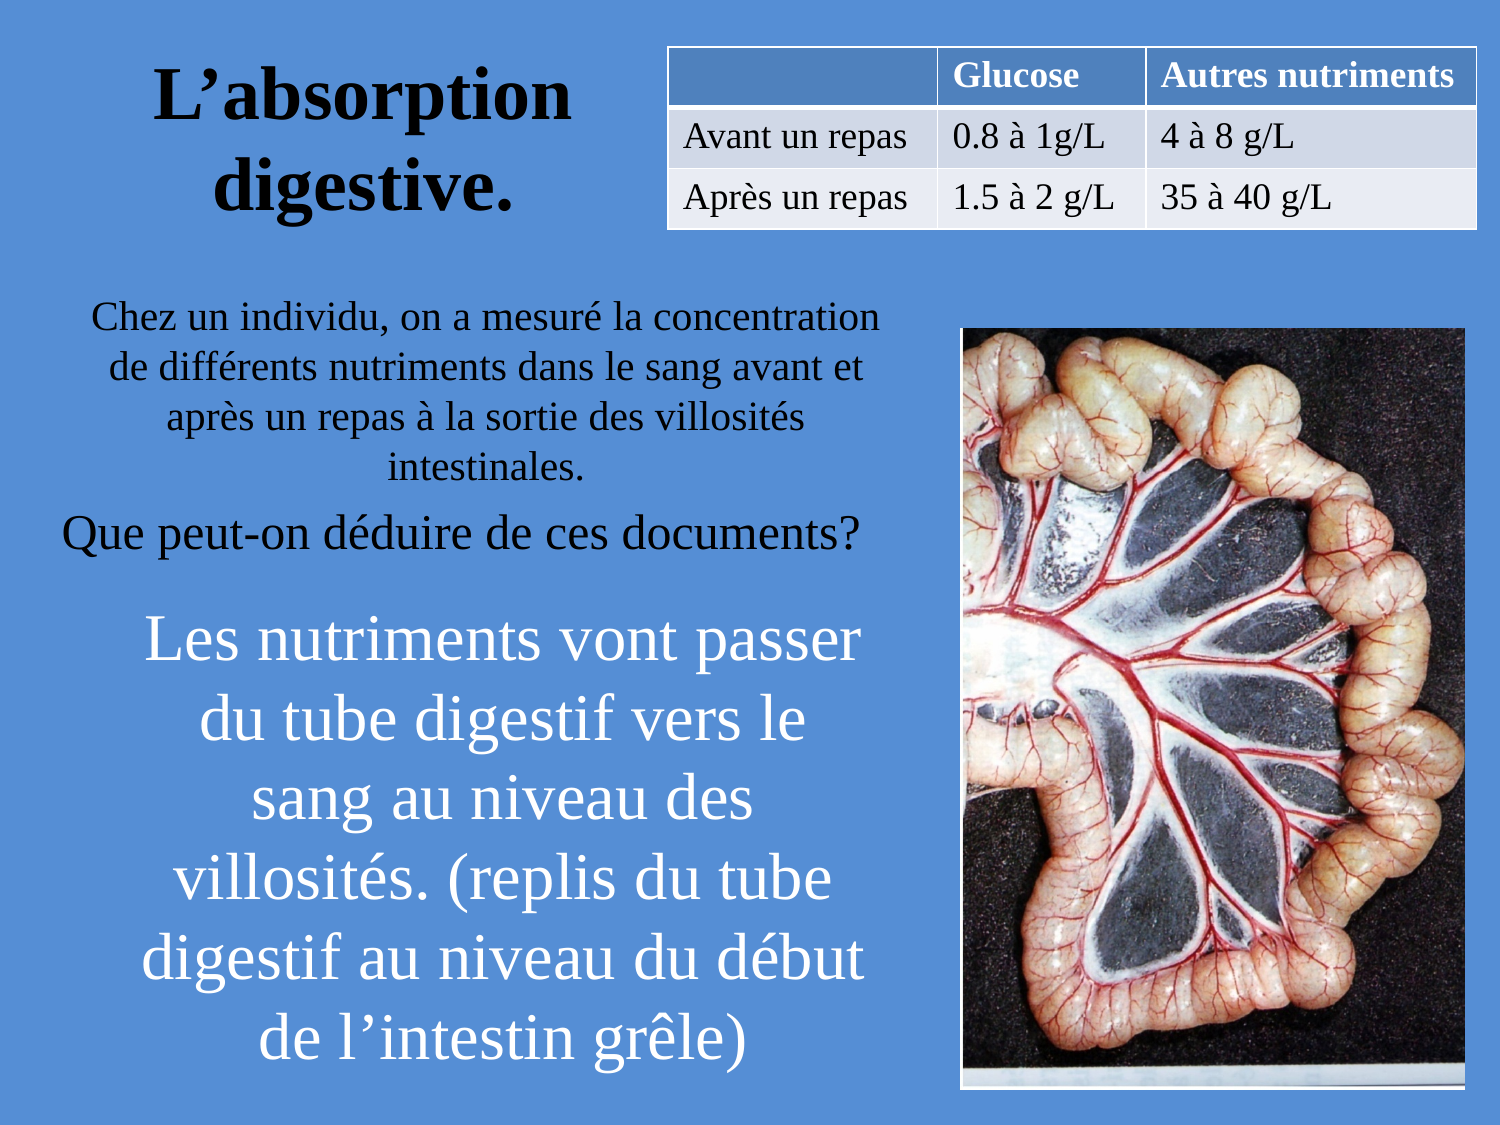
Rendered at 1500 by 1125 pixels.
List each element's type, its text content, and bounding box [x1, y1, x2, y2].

table_header [669, 48, 937, 105]
title L’absorption digestive. [35, 35, 692, 235]
table_cell 1.5 à 2 g/L [938, 169, 1145, 228]
table_cell Avant un repas [669, 110, 937, 168]
table_header Autres nutriments [1147, 48, 1476, 105]
table_cell 35 à 40 g/L [1147, 169, 1476, 228]
table_cell 0.8 à 1g/L [938, 110, 1145, 168]
picture [960, 328, 1465, 1090]
text_box Chez un individu, on a mesuré la concentration de différents nutriments dans le sang avant et après un repas à la sortie des villosités intestinales. [58, 281, 914, 542]
table_cell Après un repas [669, 169, 937, 228]
text_box Que peut-on déduire de ces documents? [46, 492, 891, 567]
table_header Glucose [938, 48, 1145, 105]
table_cell 4 à 8 g/L [1147, 110, 1476, 168]
text_box Les nutriments vont passer du tube digestif vers le sang au niveau des villosités. (replis du tube digestif au niveau du début de l’intestin grêle) [117, 585, 891, 1081]
